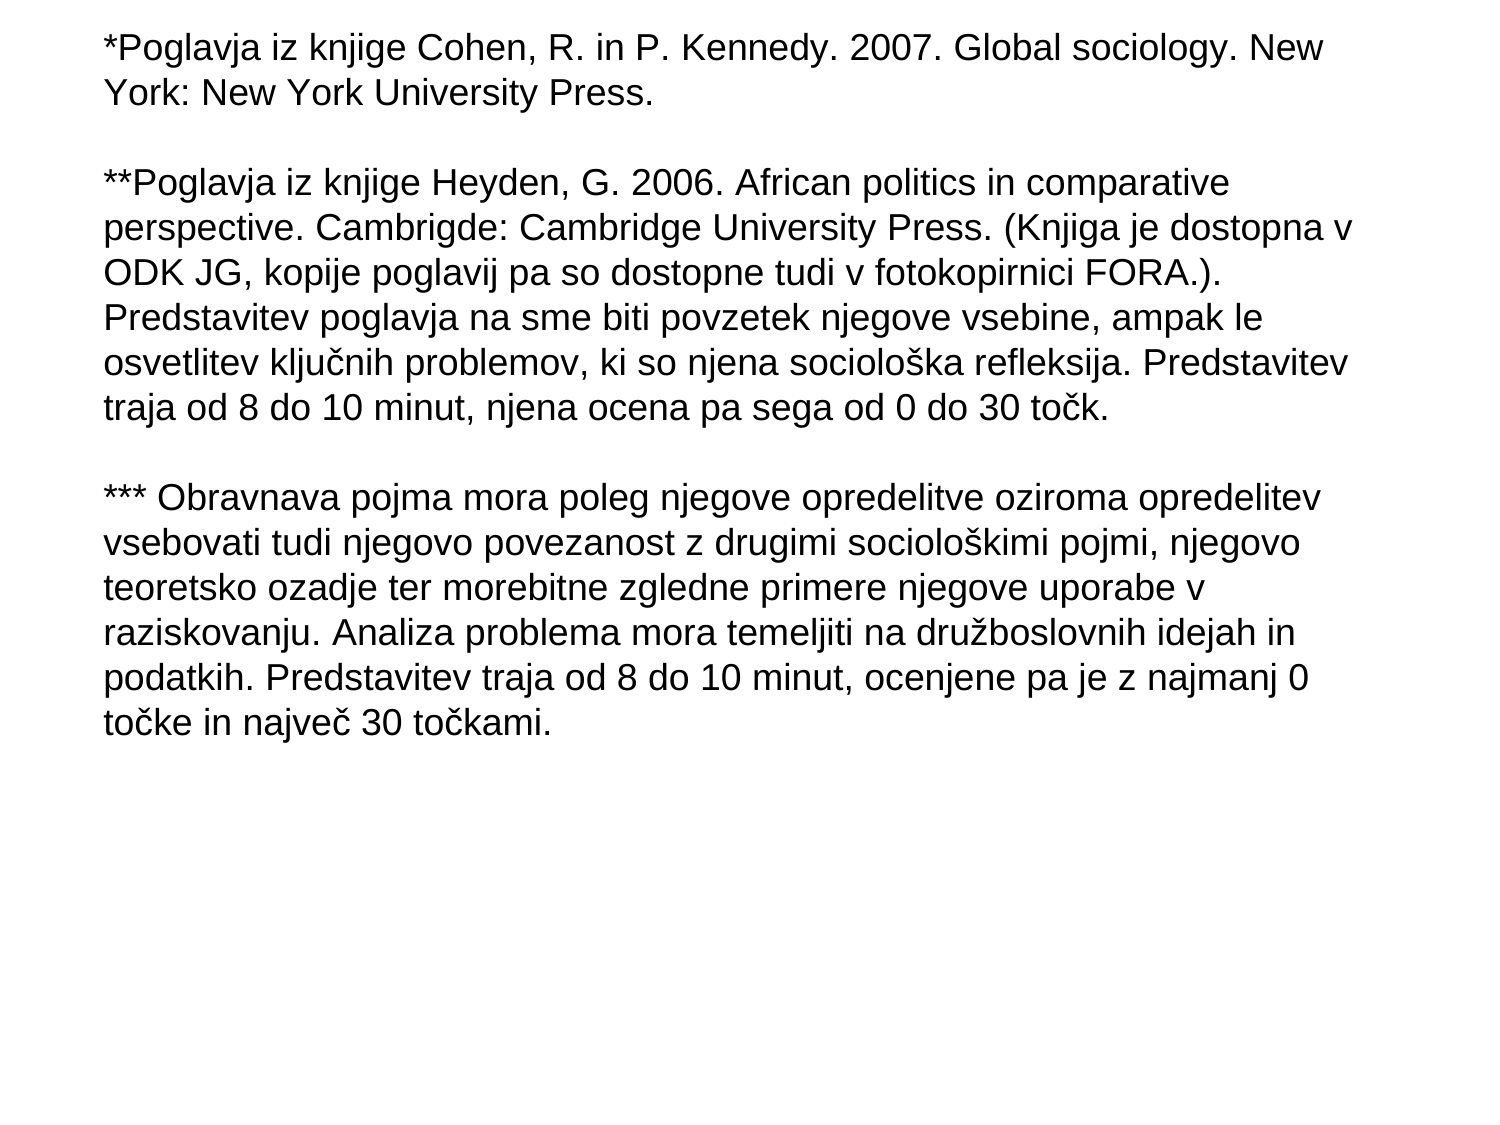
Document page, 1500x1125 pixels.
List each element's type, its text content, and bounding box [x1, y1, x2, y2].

text_box *Poglavja iz knjige Cohen, R. in P. Kennedy. 2007. Global sociology. New York: New York University Press. **Poglavja iz knjige Heyden, G. 2006. African politics in comparative perspective. Cambrigde: Cambridge University Press. (Knjiga je dostopna v ODK JG, kopije poglavij pa so dostopne tudi v fotokopirnici FORA.). Predstavitev poglavja na sme biti povzetek njegove vsebine, ampak le osvetlitev ključnih problemov, ki so njena sociološka refleksija. Predstavitev traja od 8 do 10 minut, njena ocena pa sega od 0 do 30 točk. *** Obravnava pojma mora poleg njegove opredelitve oziroma opredelitev vsebovati tudi njegovo povezanost z drugimi sociološkimi pojmi, njegovo teoretsko ozadje ter morebitne zgledne primere njegove uporabe v raziskovanju. Analiza problema mora temeljiti na družboslovnih idejah in podatkih. Predstavitev traja od 8 do 10 minut, ocenjene pa je z najmanj 0 točke in največ 30 točkami. [88, 15, 1412, 744]
